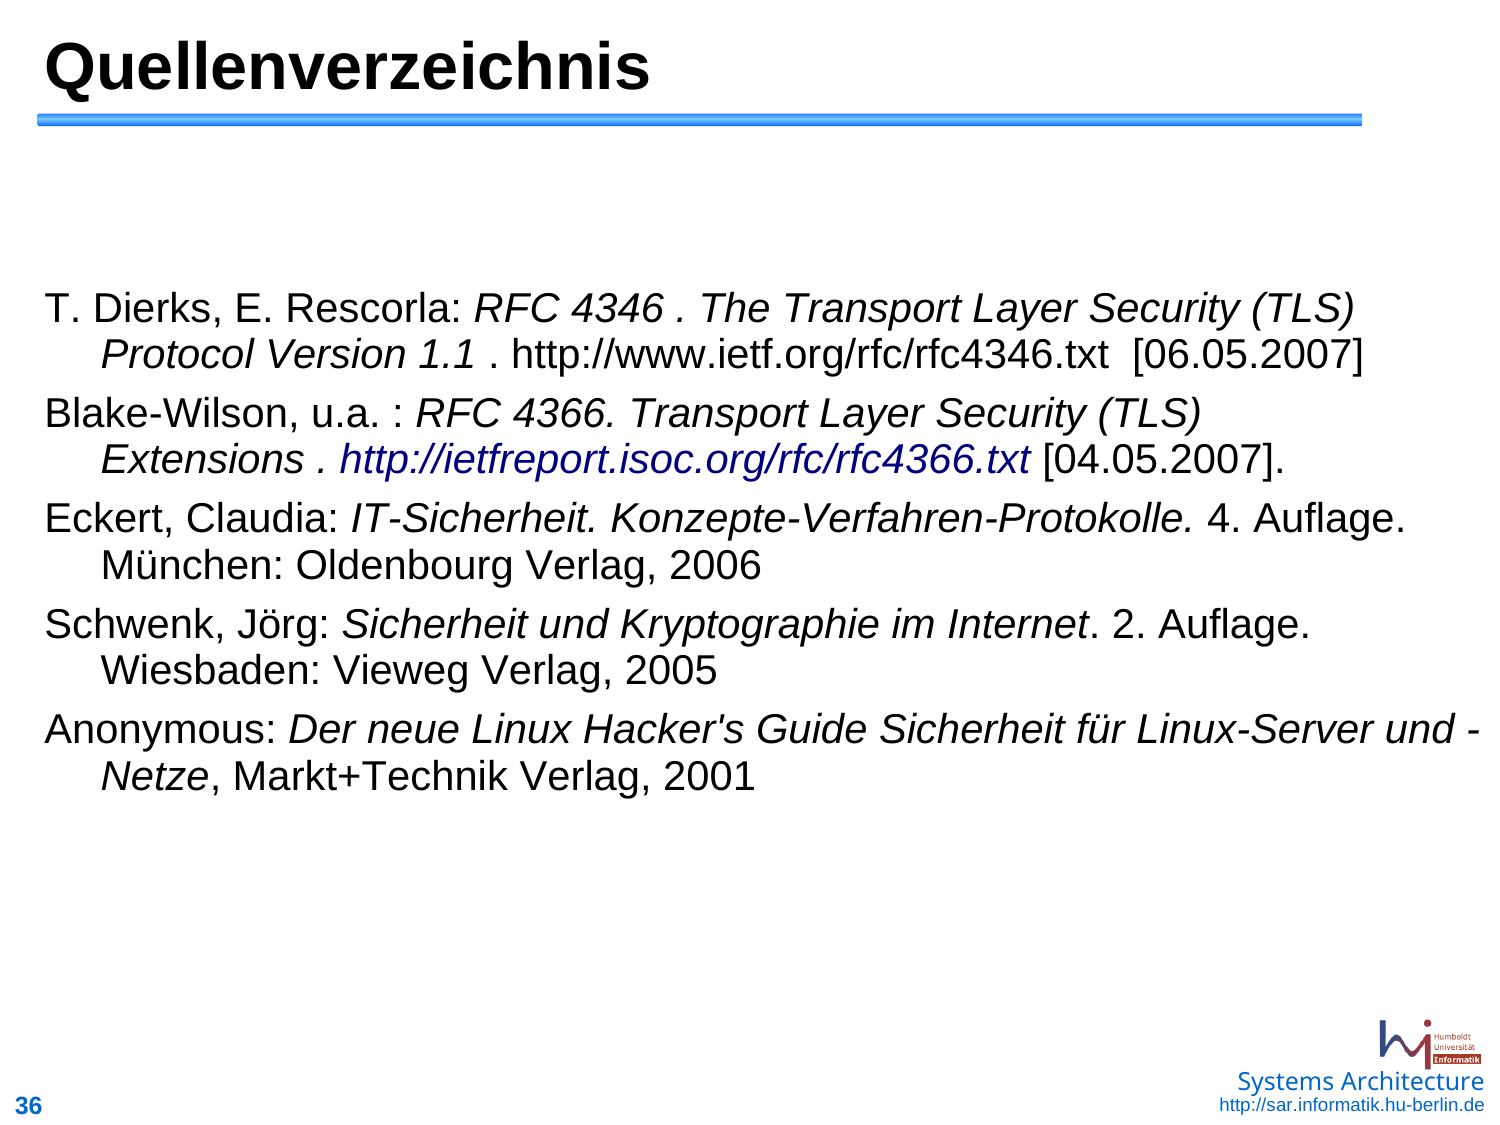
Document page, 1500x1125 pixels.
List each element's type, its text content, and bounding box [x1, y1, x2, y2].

picture [1376, 1016, 1483, 1071]
list T. Dierks, E. Rescorla: RFC 4346 . The Transport Layer Security (TLS) Protocol Version 1.1 . http://www.ietf.org/rfc/rfc4346.txt [06.05.2007] Blake-Wilson, u.a. : RFC 4366. Transport Layer Security (TLS) Extensions . http://ietfreport.isoc.org/rfc/rfc4366.txt [04.05.2007]. Eckert, Claudia: IT-Sicherheit. Konzepte-Verfahren-Protokolle. 4. Auflage. München: Oldenbourg Verlag, 2006 Schwenk, Jörg: Sicherheit und Kryptographie im Internet. 2. Auflage. Wiesbaden: Vieweg Verlag, 2005 Anonymous: Der neue Linux Hacker's Guide Sicherheit für Linux-Server und -Netze, Markt+Technik Verlag, 2001 [29, 276, 1500, 849]
title Quellenverzeichnis [29, 20, 1500, 114]
